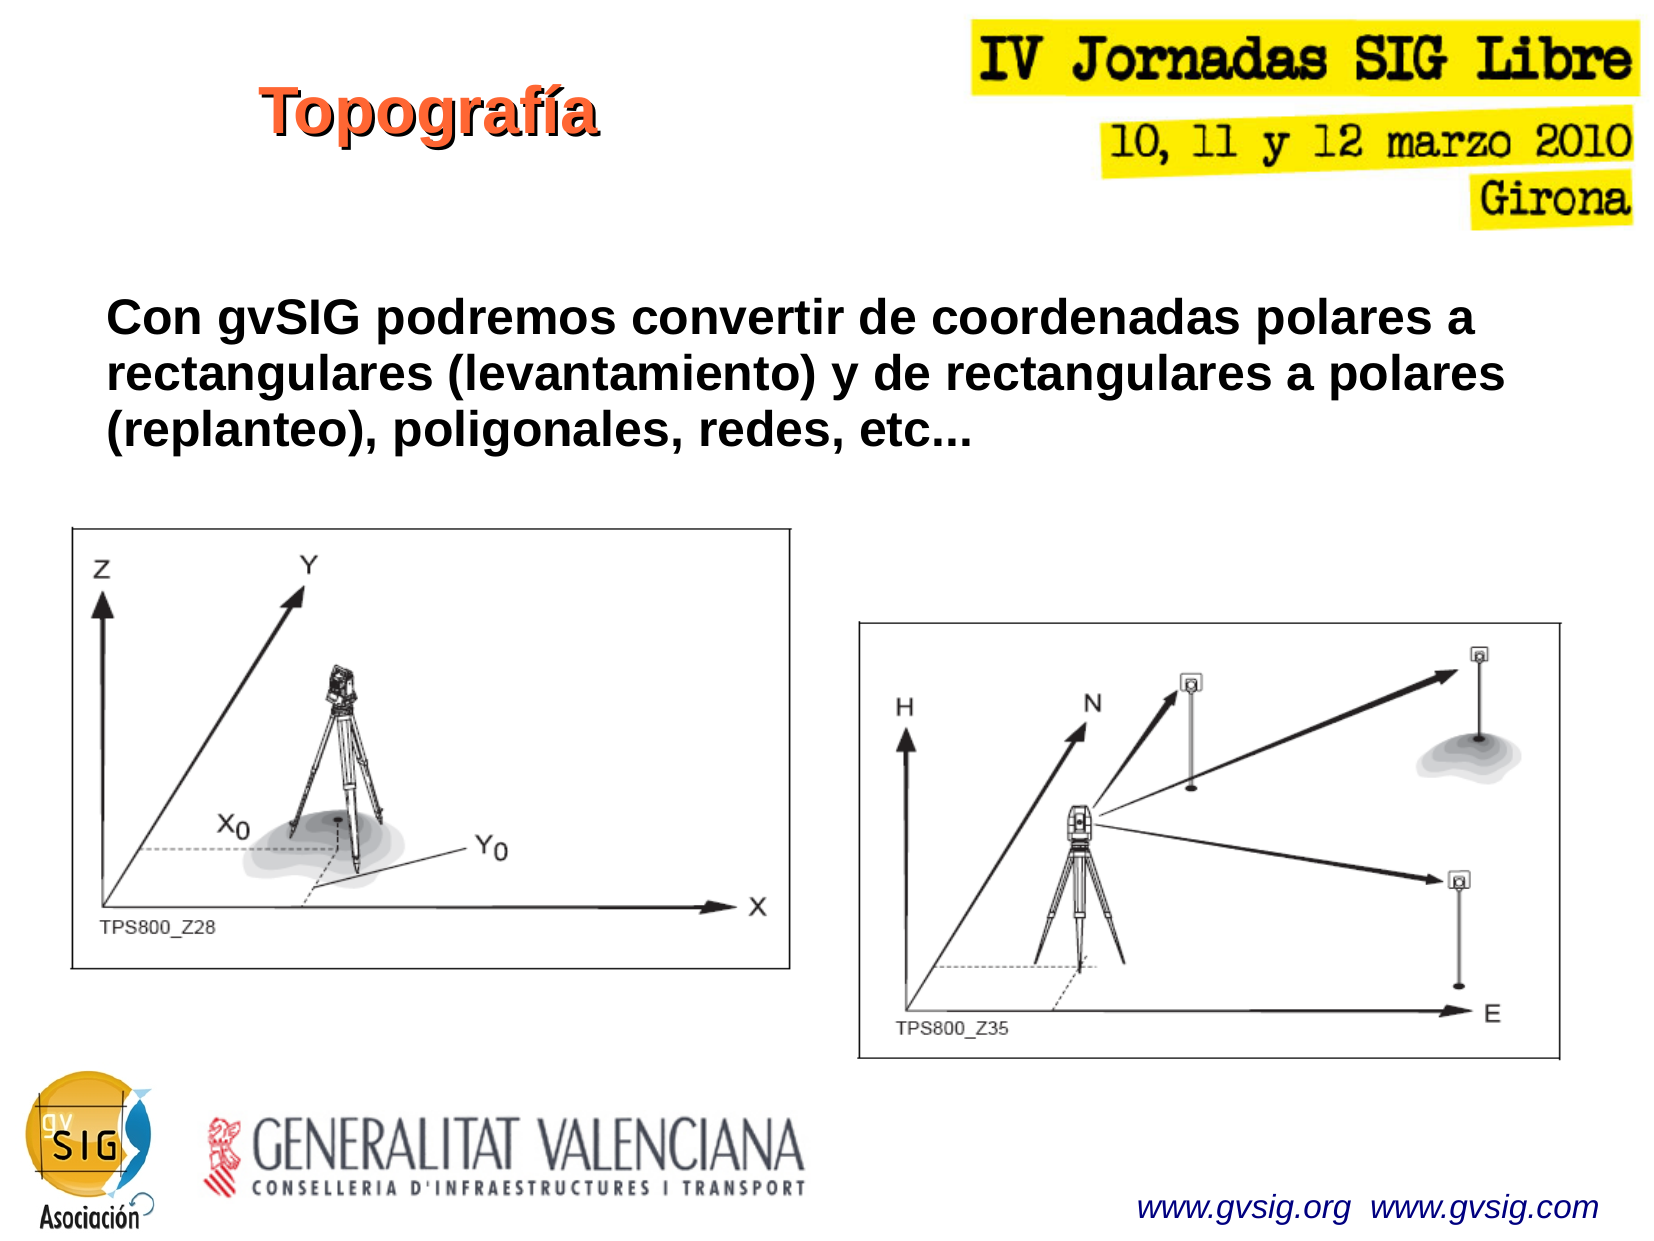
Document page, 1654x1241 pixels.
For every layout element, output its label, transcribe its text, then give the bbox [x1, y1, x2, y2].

picture [956, 0, 1654, 276]
picture [856, 620, 1565, 1063]
text_box Con gvSIG podremos convertir de coordenadas polares a rectangulares (levantamiento) y de rectangulares a polares (replanteo), poligonales, redes, etc... [106, 139, 1595, 691]
picture [0, 1062, 178, 1241]
title Topografía [0, 14, 857, 207]
picture [197, 1110, 815, 1204]
picture [66, 523, 798, 975]
